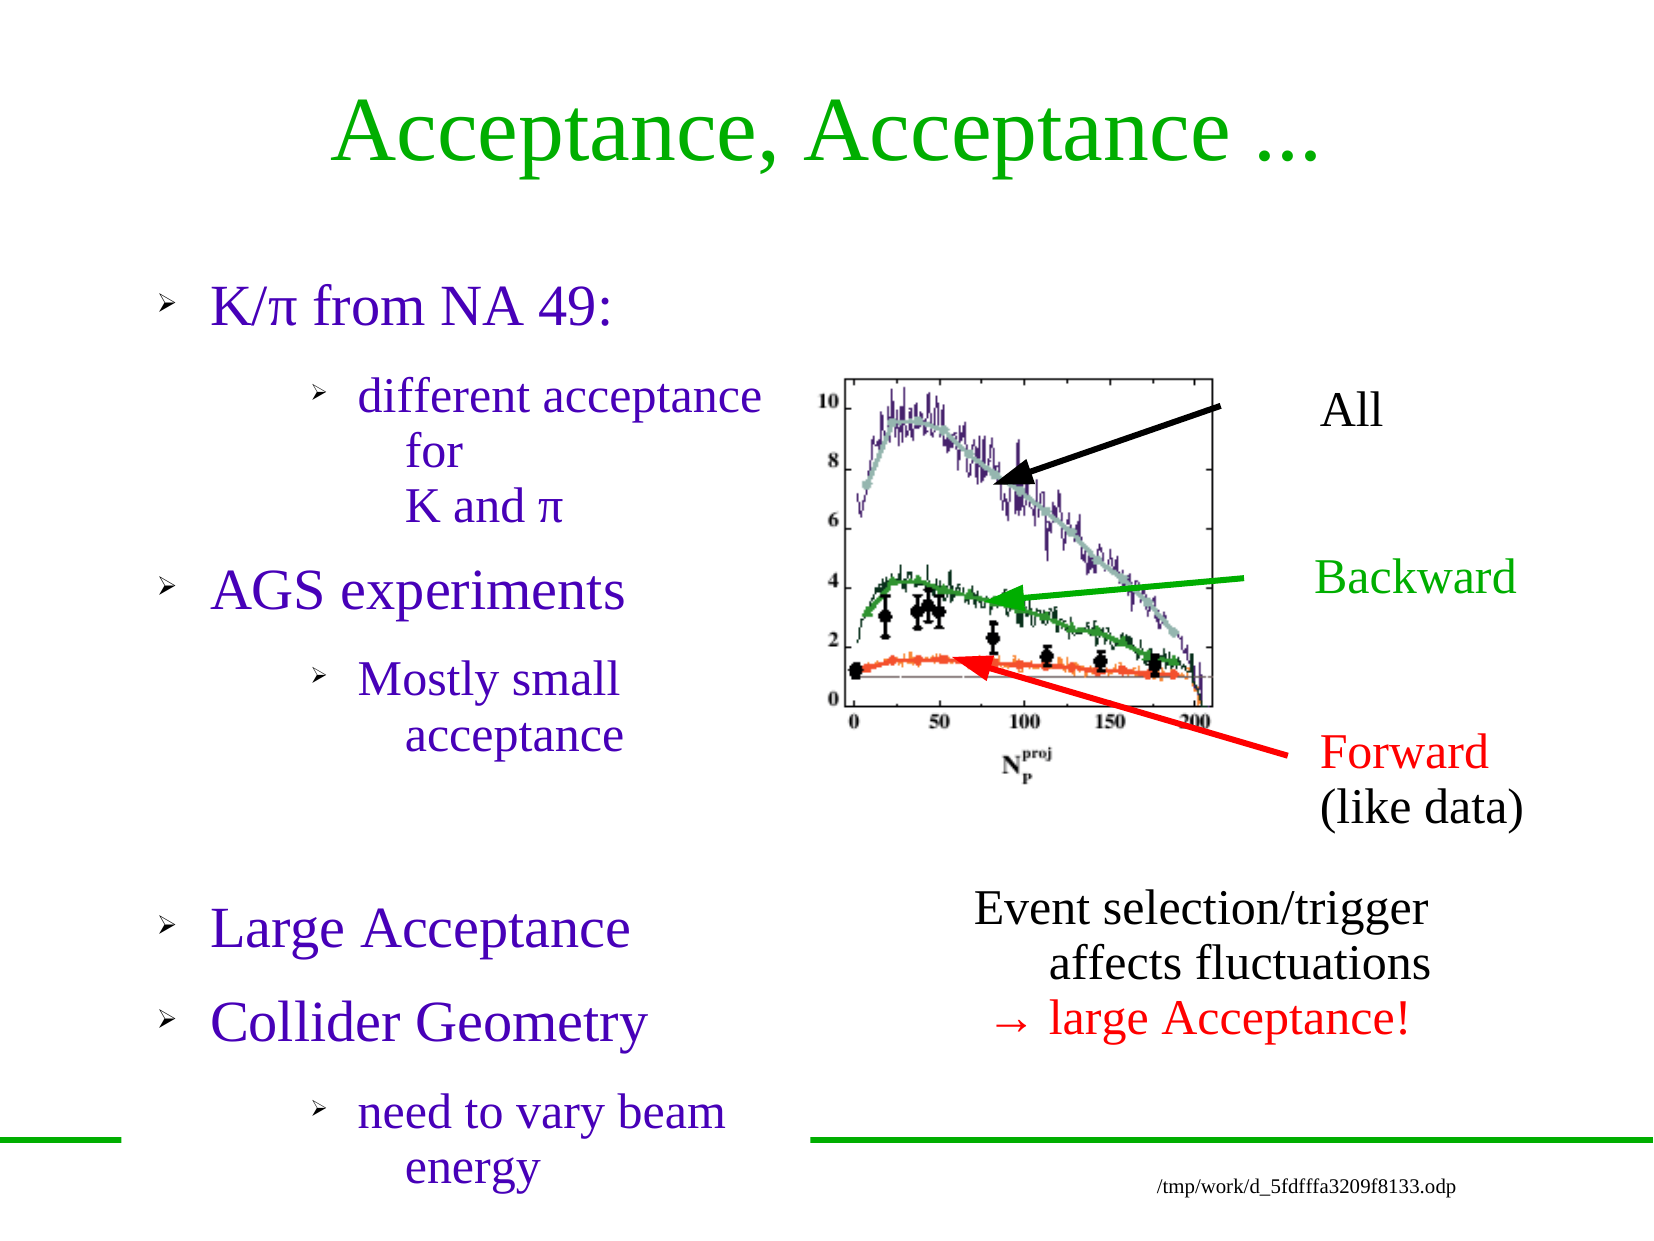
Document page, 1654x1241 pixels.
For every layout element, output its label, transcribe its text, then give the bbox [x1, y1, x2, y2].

title Acceptance, Acceptance ... [121, 25, 1534, 234]
list K/π from NA 49: different acceptance for K and π AGS experiments Mostly small acceptance Large Acceptance Collider Geometry need to vary beam energy [121, 273, 811, 1055]
text_box Forward (like data) [1319, 724, 1525, 835]
text_box Event selection/trigger affects fluctuations → large Acceptance! [973, 879, 1513, 1046]
text_box All [1319, 382, 1384, 438]
picture [811, 356, 1314, 814]
text_box Backward [1314, 548, 1518, 605]
